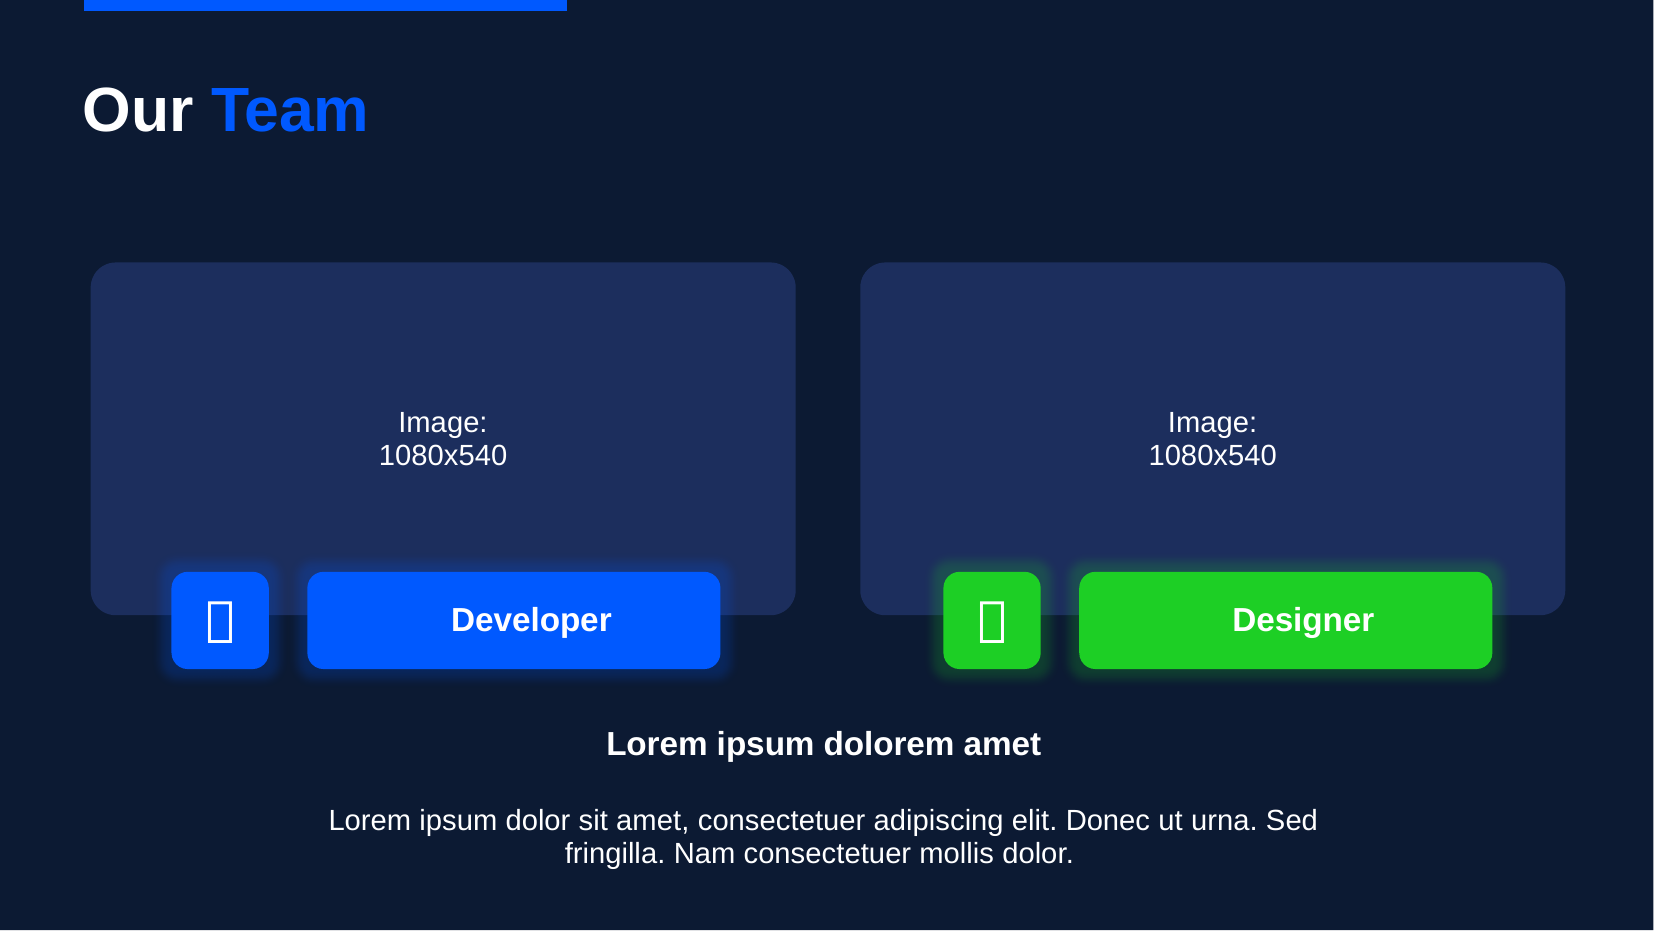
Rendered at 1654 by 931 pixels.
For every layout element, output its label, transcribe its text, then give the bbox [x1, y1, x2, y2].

text_box  [943, 571, 1041, 670]
text_box Designer [1079, 571, 1493, 670]
text_box  [171, 571, 269, 670]
text_box Lorem ipsum dolorem amet Lorem ipsum dolor sit amet, consectetuer adipiscing elit. Donec ut urna. Sed fringilla. Nam consectetuer mollis dolor. [262, 724, 1351, 871]
text_box Developer [307, 571, 721, 670]
text_box Image: 1080x540 [860, 262, 1566, 616]
text_box Image: 1080x540 [90, 262, 796, 616]
title Our Team [82, 75, 1576, 188]
